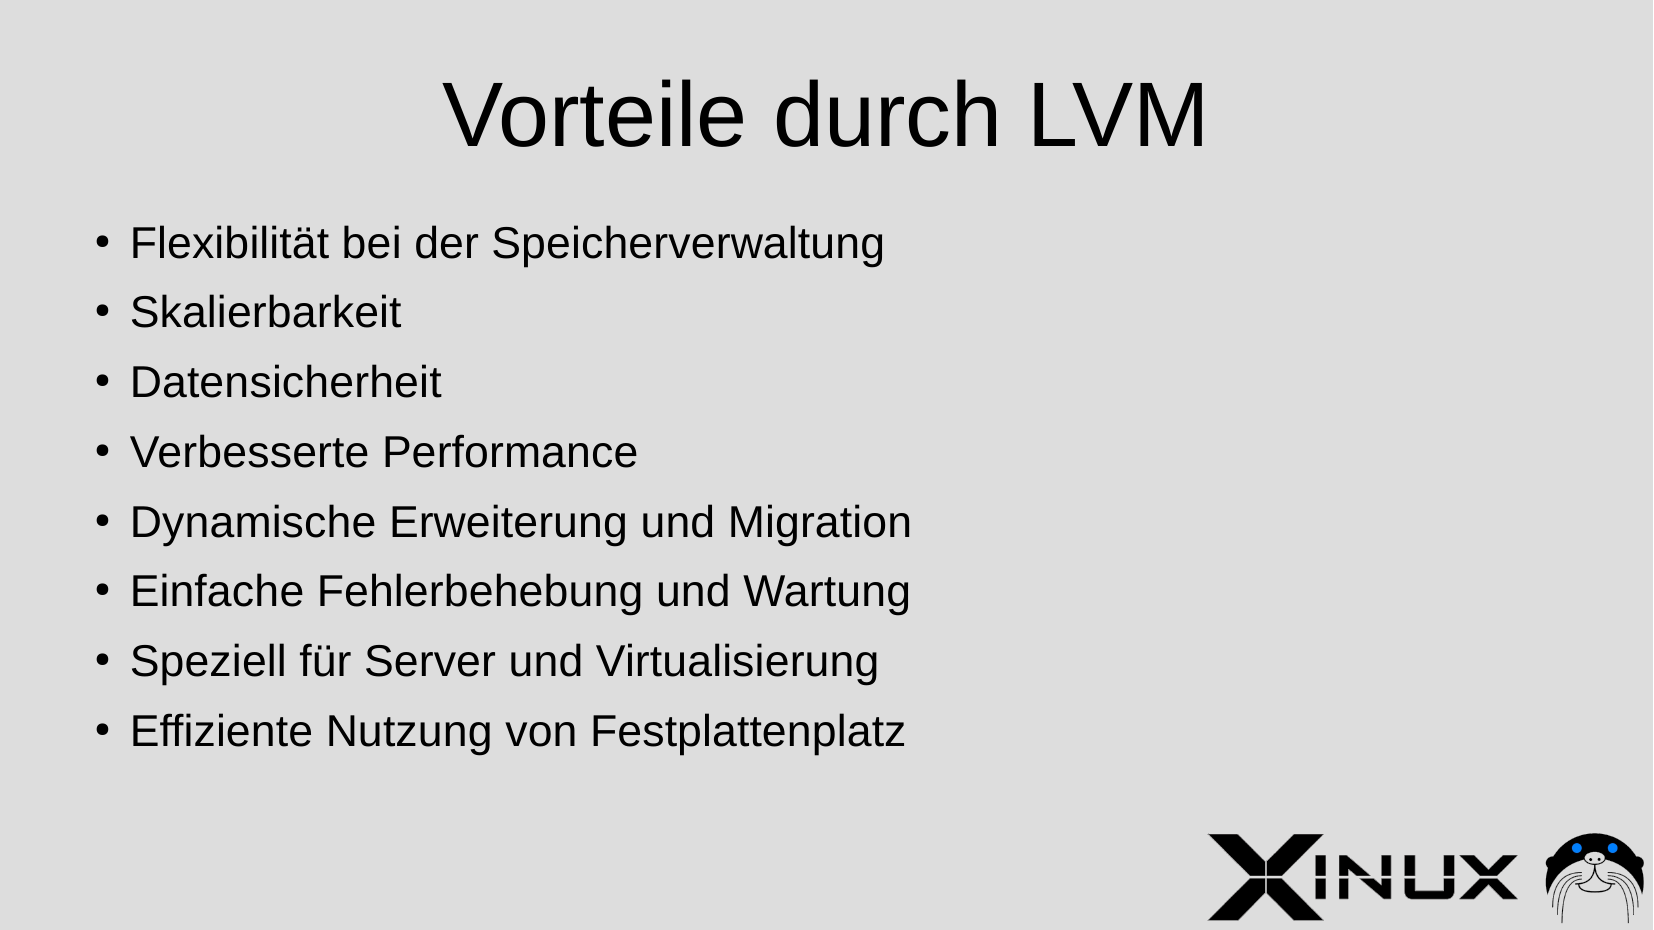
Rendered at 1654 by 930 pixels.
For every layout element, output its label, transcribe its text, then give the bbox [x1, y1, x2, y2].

title Vorteile durch LVM [82, 37, 1571, 193]
list Flexibilität bei der Speicherverwaltung Skalierbarkeit Datensicherheit Verbesserte Performance Dynamische Erweiterung und Migration Einfache Fehlerbehebung und Wartung Speziell für Server und Virtualisierung Effiziente Nutzung von Festplattenplatz [82, 217, 1571, 757]
picture [1200, 824, 1650, 930]
